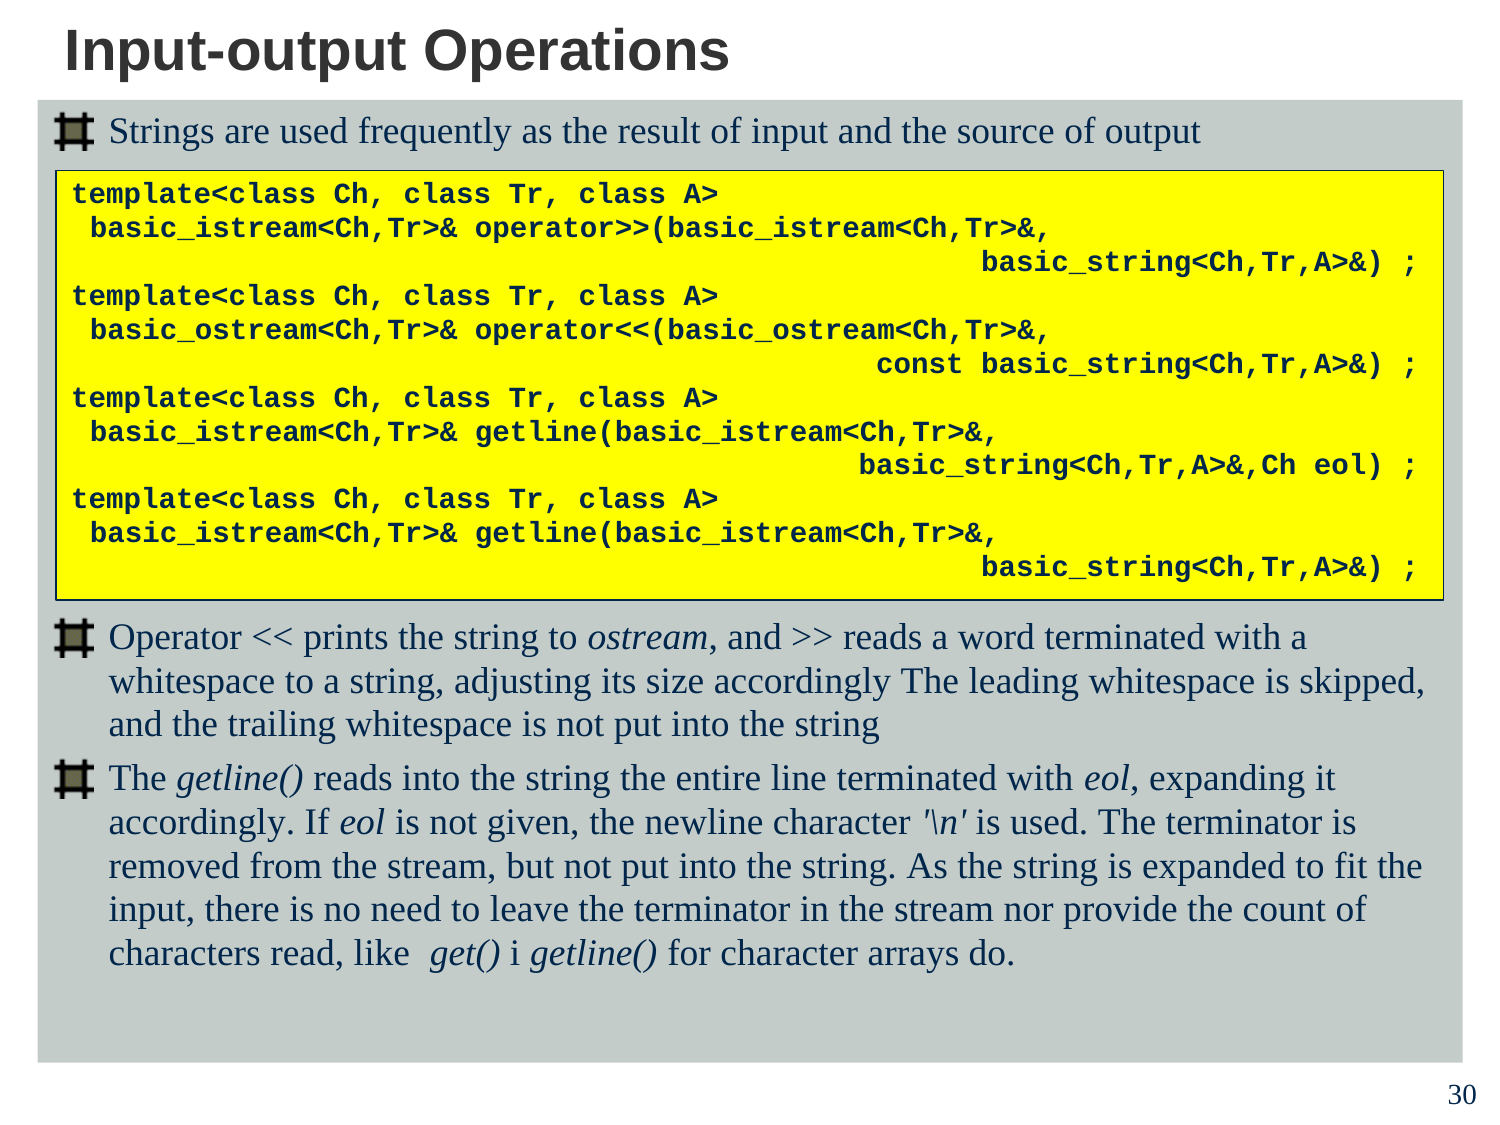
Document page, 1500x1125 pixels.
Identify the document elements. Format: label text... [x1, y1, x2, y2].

text_box template<class Ch, class Tr, class A> basic_istream<Ch,Tr>& operator>>(basic_istream<Ch,Tr>&, basic_string<Ch,Tr,A>&) ; template<class Ch, class Tr, class A> basic_ostream<Ch,Tr>& operator<<(basic_ostream<Ch,Tr>&, const basic_string<Ch,Tr,A>&) ; template<class Ch, class Tr, class A> basic_istream<Ch,Tr>& getline(basic_istream<Ch,Tr>&, basic_string<Ch,Tr,A>&,Ch eol) ; template<class Ch, class Tr, class A> basic_istream<Ch,Tr>& getline(basic_istream<Ch,Tr>&, basic_string<Ch,Tr,A>&) ; [56, 170, 1444, 797]
title Input-output Operations [50, 0, 1450, 91]
list Strings are used frequently as the result of input and the source of output Operator << prints the string to ostream, and >> reads a word terminated with a whitespace to a string, adjusting its size accordingly The leading whitespace is skipped, and the trailing whitespace is not put into the string The getline() reads into the string the entire line terminated with eol, expanding it accordingly. If eol is not given, the newline character '\n' is used. The terminator is removed from the stream, but not put into the string. As the string is expanded to fit the input, there is no need to leave the terminator in the stream nor provide the count of characters read, like get() i getline() for character arrays do. [37, 99, 1463, 1063]
